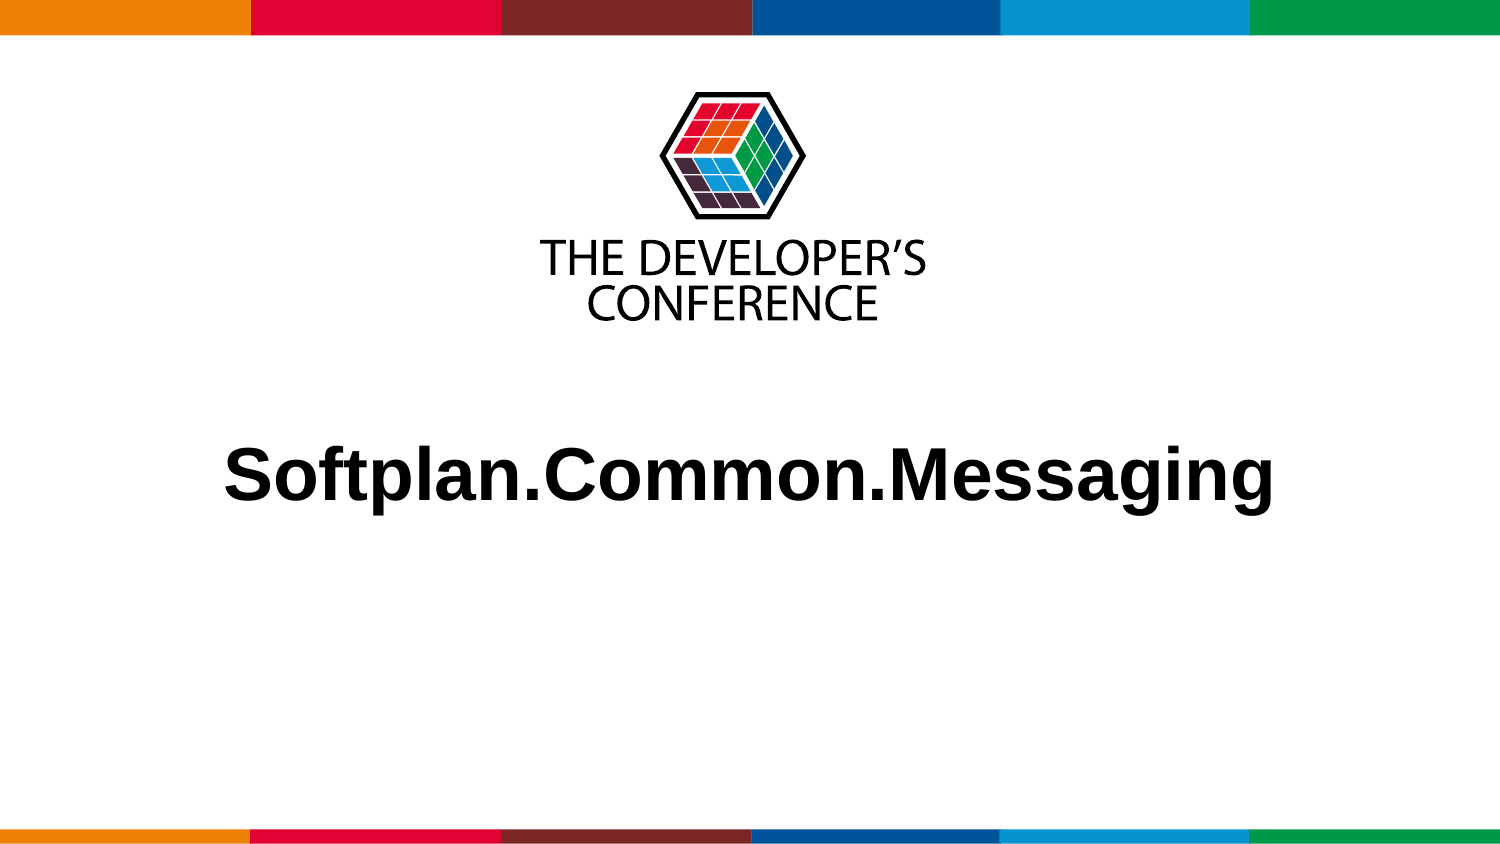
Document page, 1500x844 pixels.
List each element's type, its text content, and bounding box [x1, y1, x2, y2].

subtitle Softplan.Common.Messaging [41, 191, 1459, 750]
